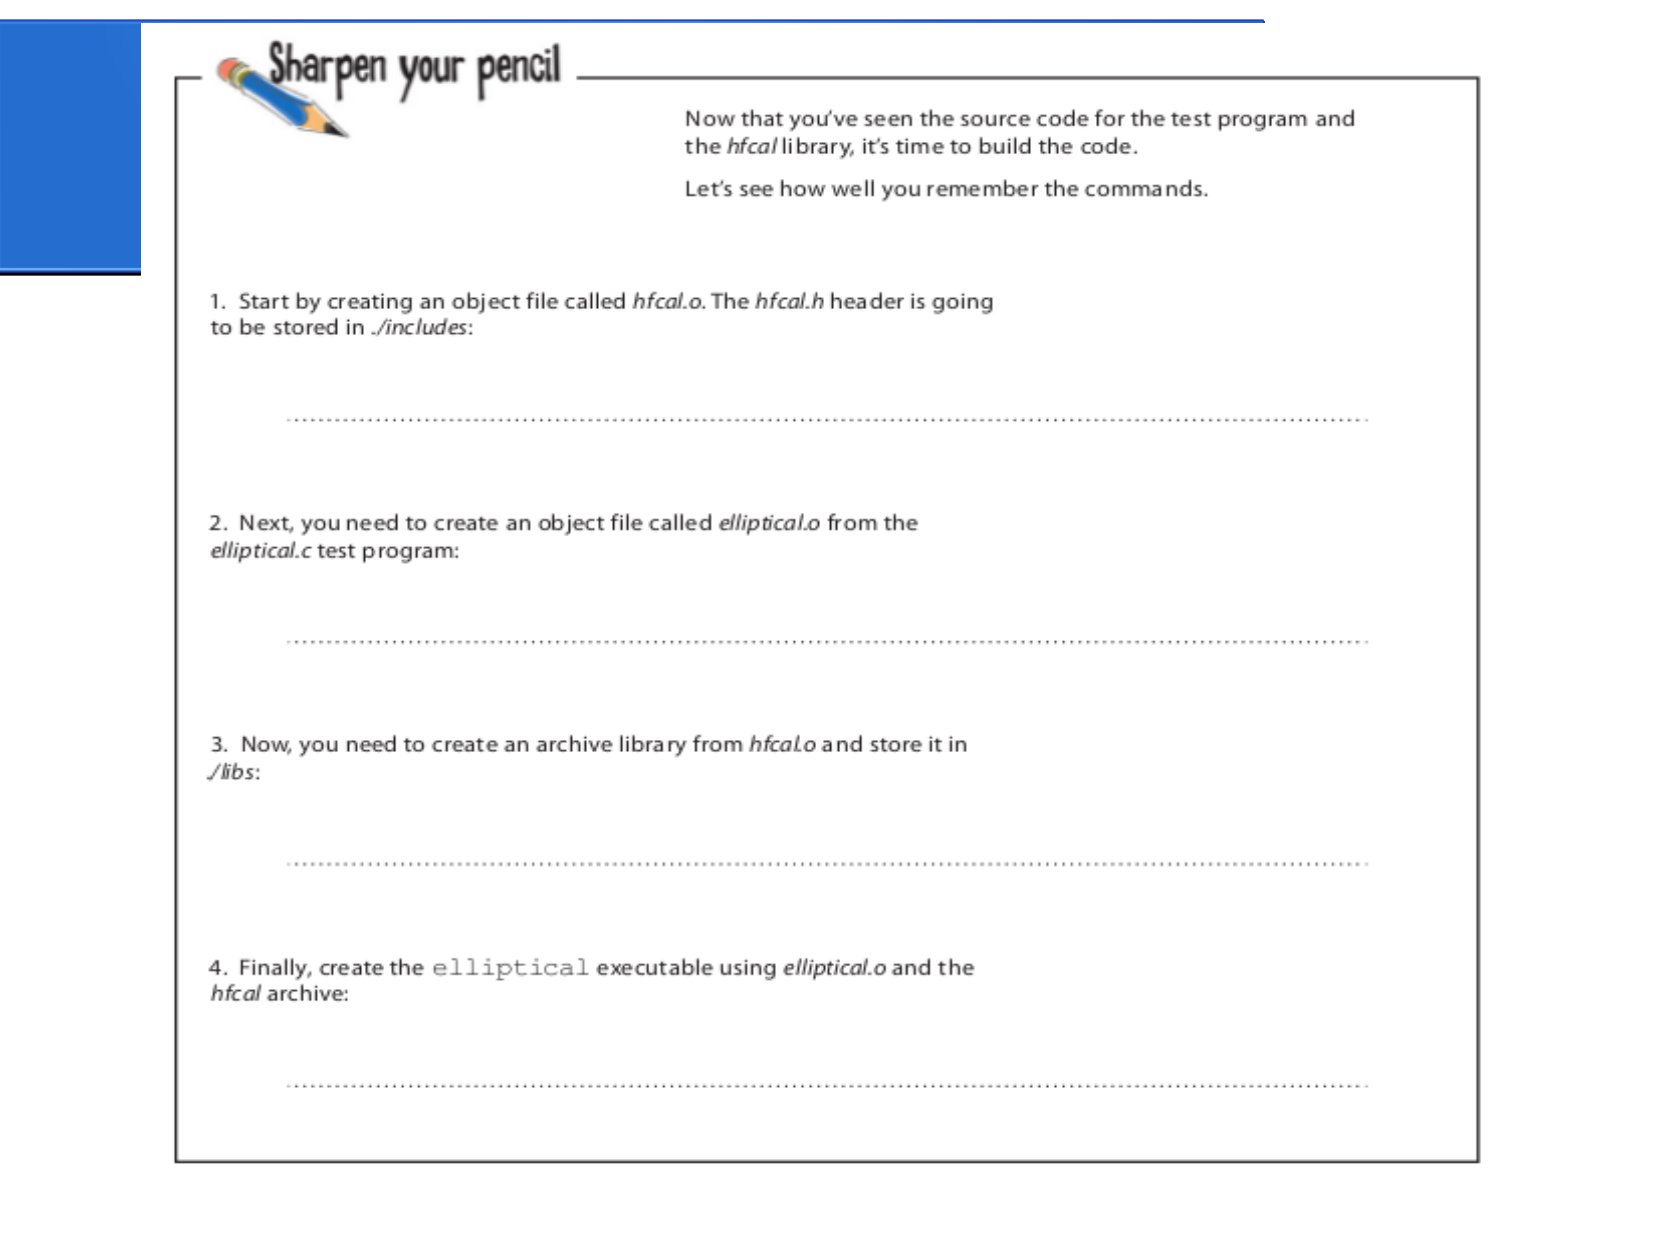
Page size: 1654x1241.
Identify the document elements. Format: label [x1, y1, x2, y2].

picture [141, 23, 1501, 1182]
